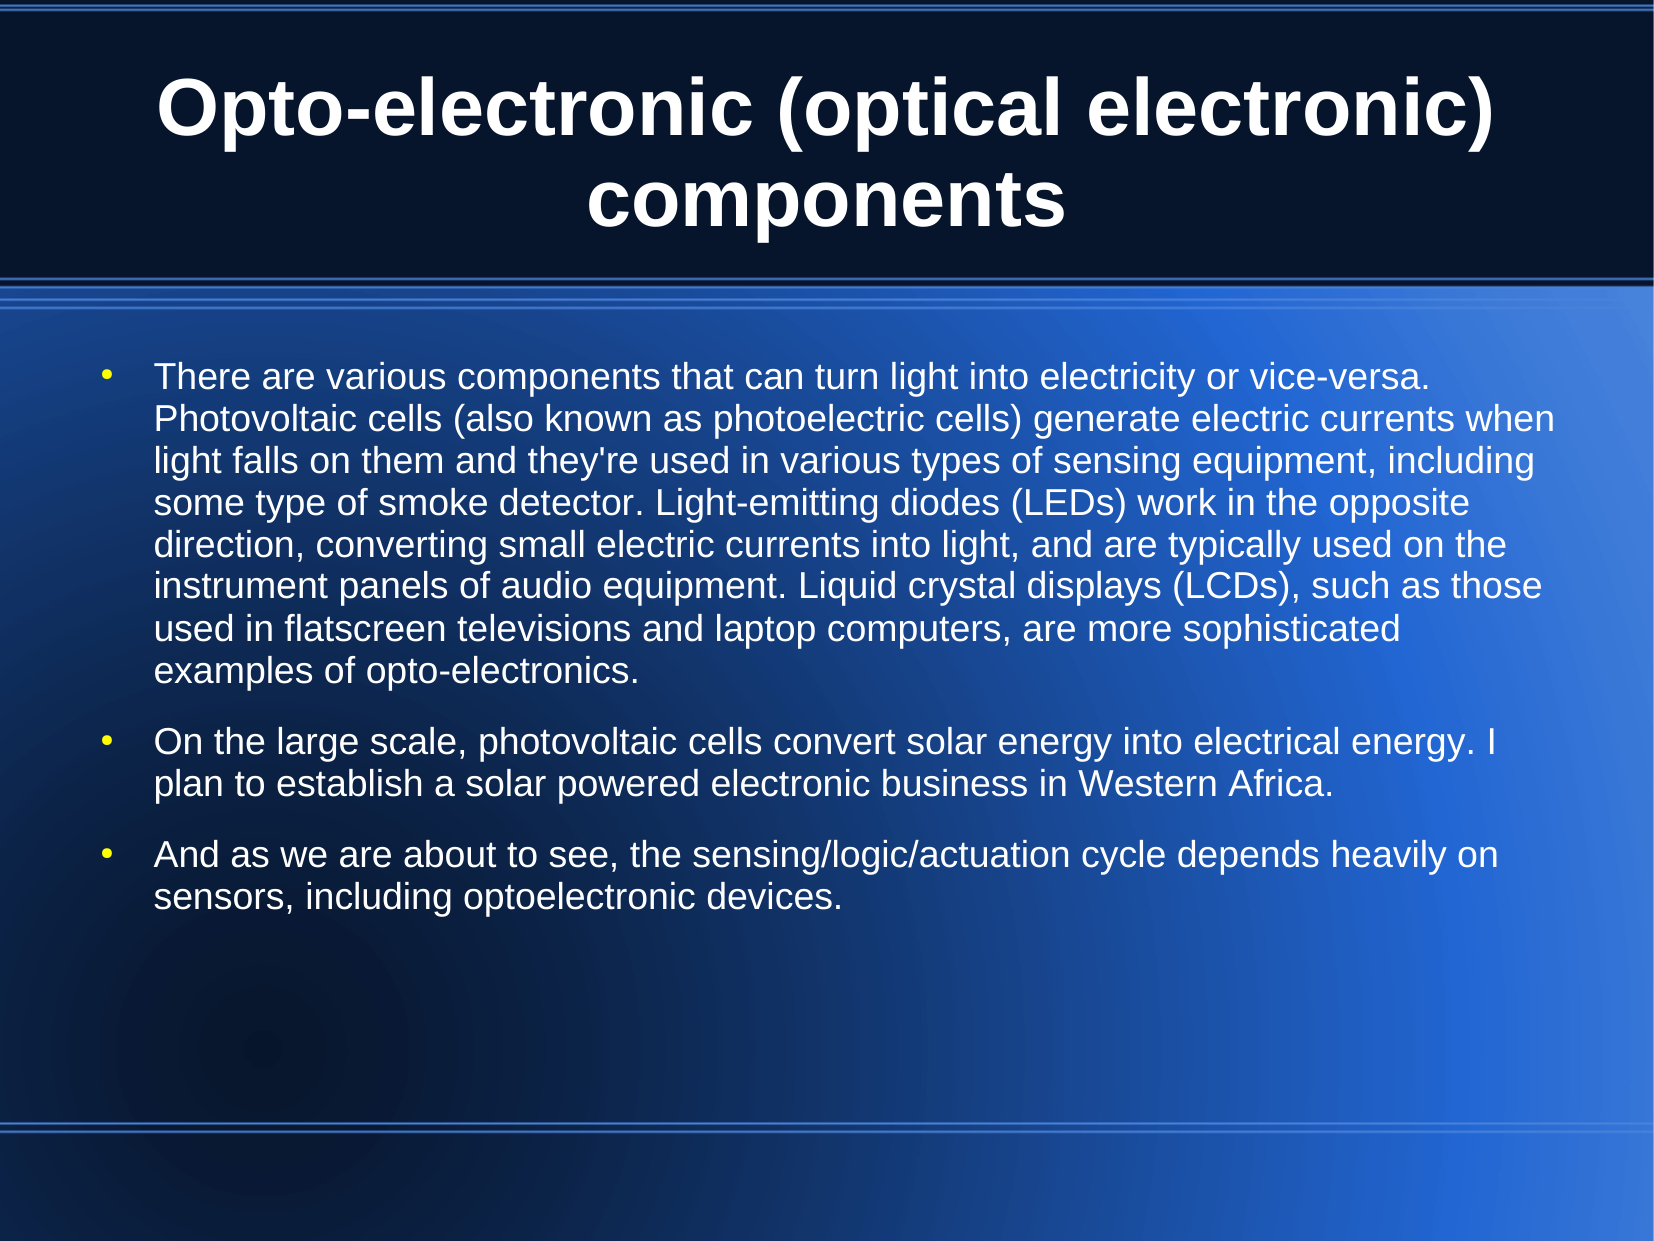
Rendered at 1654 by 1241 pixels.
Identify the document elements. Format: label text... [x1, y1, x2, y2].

title Opto-electronic (optical electronic) components [82, 49, 1571, 257]
list There are various components that can turn light into electricity or vice-versa. Photovoltaic cells (also known as photoelectric cells) generate electric currents when light falls on them and they're used in various types of sensing equipment, including some type of smoke detector. Light-emitting diodes (LEDs) work in the opposite direction, converting small electric currents into light, and are typically used on the instrument panels of audio equipment. Liquid crystal displays (LCDs), such as those used in flatscreen televisions and laptop computers, are more sophisticated examples of opto-electronics. On the large scale, photovoltaic cells convert solar energy into electrical energy. I plan to establish a solar powered electronic business in Western Africa. And as we are about to see, the sensing/logic/actuation cycle depends heavily on sensors, including optoelectronic devices. [82, 355, 1571, 1058]
picture [0, 0, 1654, 1241]
